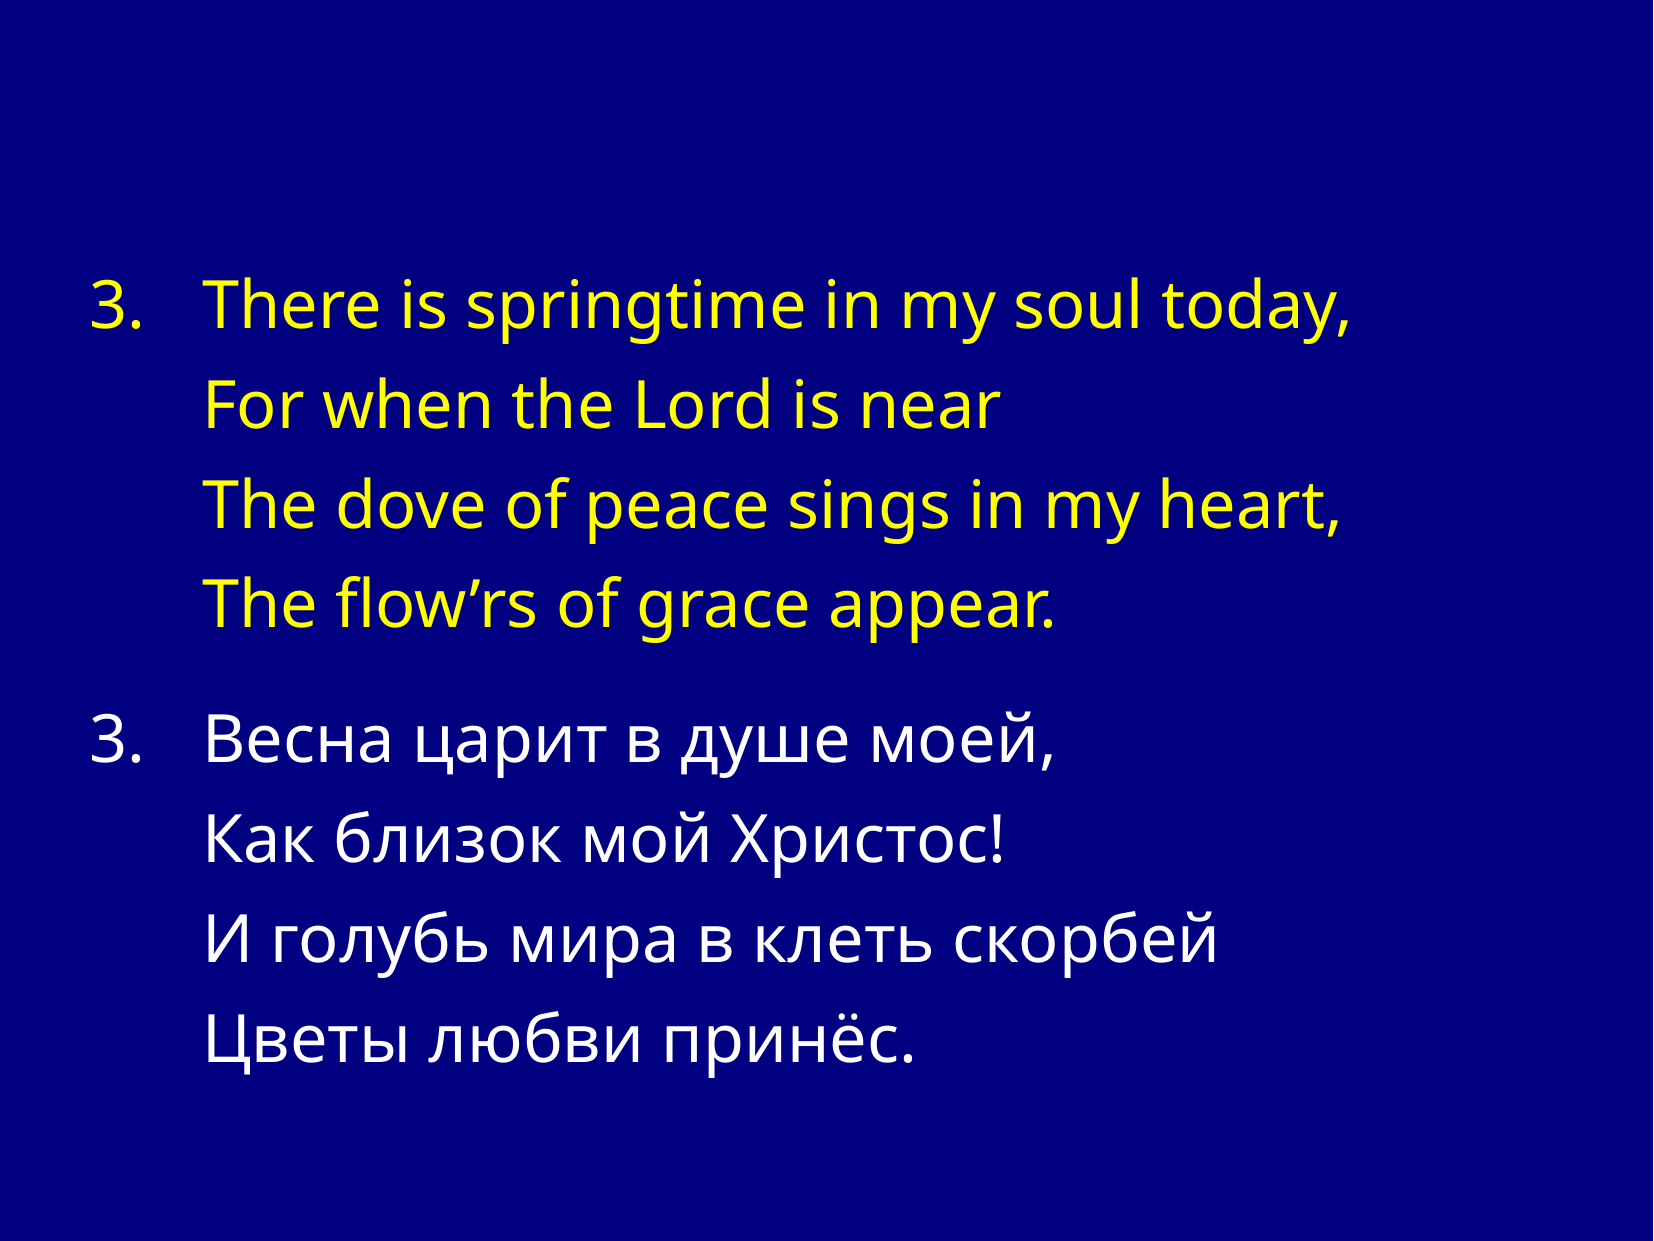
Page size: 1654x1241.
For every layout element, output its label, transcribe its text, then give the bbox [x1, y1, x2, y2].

text_box 3. There is springtime in my soul today, For when the Lord is near The dove of peace sings in my heart, The flow’rs of grace appear. [75, 150, 1576, 638]
text_box 3. Весна царит в душе моей, Как близок мой Христос! И голубь мира в клеть скорбей Цветы любви принёс. [75, 675, 1576, 1163]
